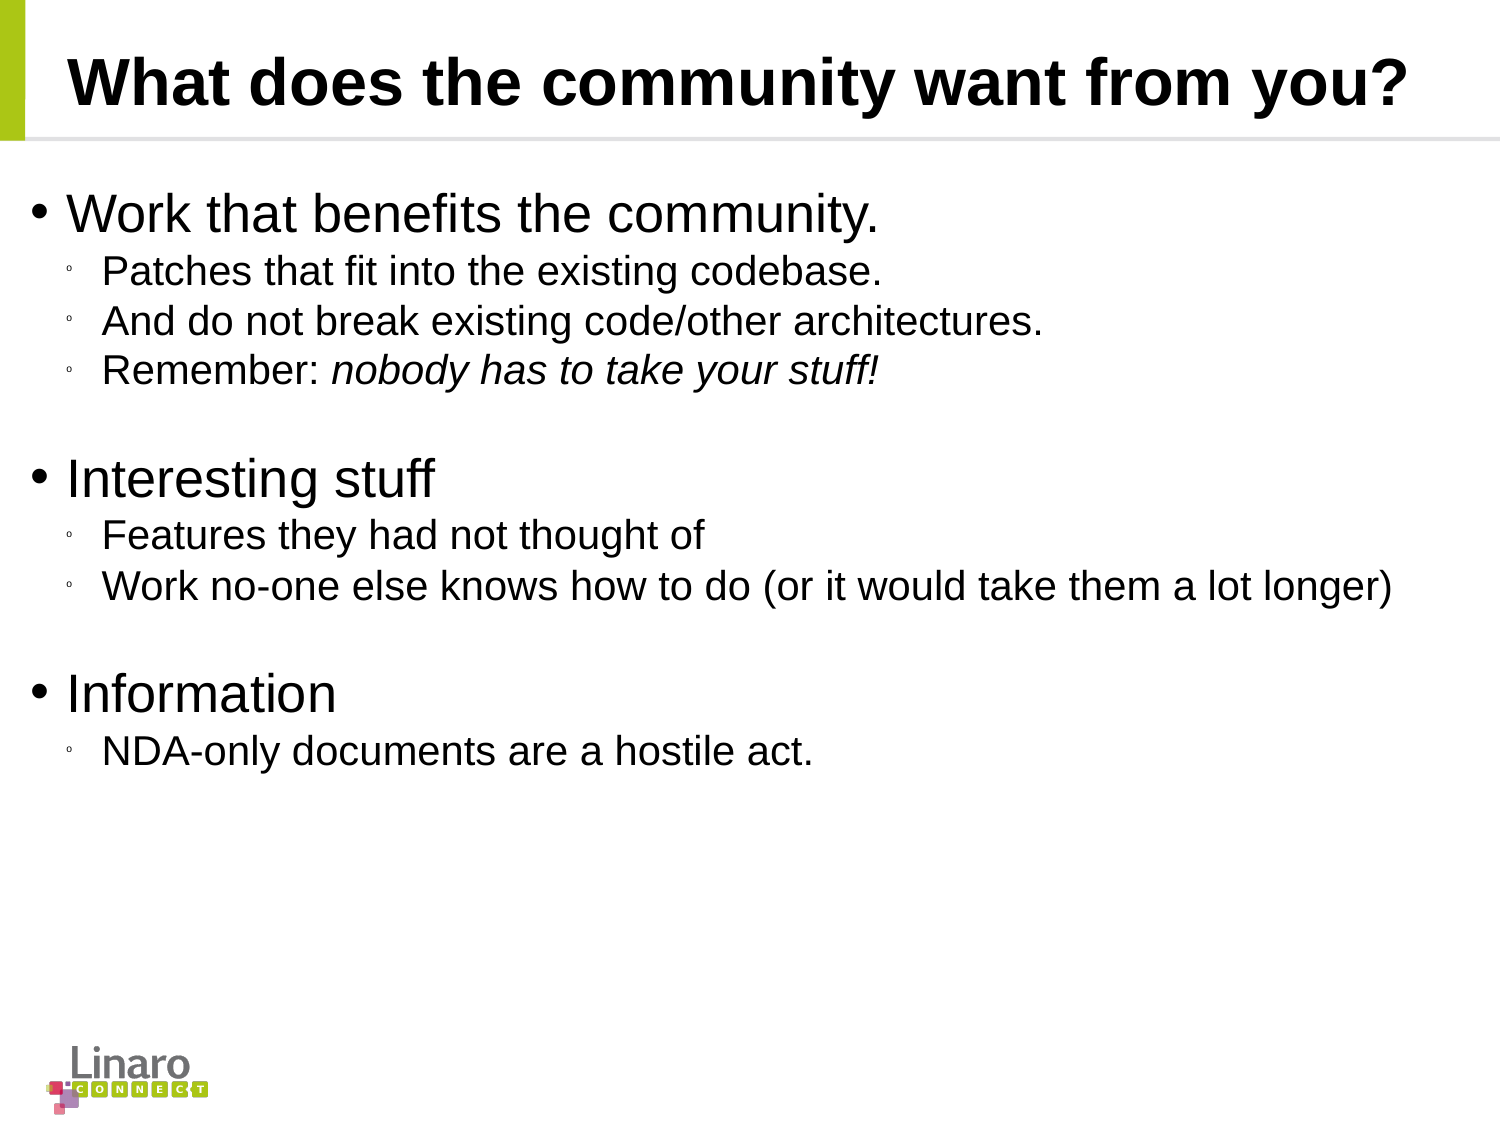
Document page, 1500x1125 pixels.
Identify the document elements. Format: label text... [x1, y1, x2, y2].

text_box What does the community want from you? [53, 23, 1465, 136]
text_box Work that benefits the community. Patches that fit into the existing codebase. And do not break existing code/other architectures. Remember: nobody has to take your stuff! Interesting stuff Features they had not thought of Work no-one else knows how to do (or it would take them a lot longer) Information NDA-only documents are a hostile act. [16, 163, 1482, 1038]
picture [39, 1041, 216, 1119]
